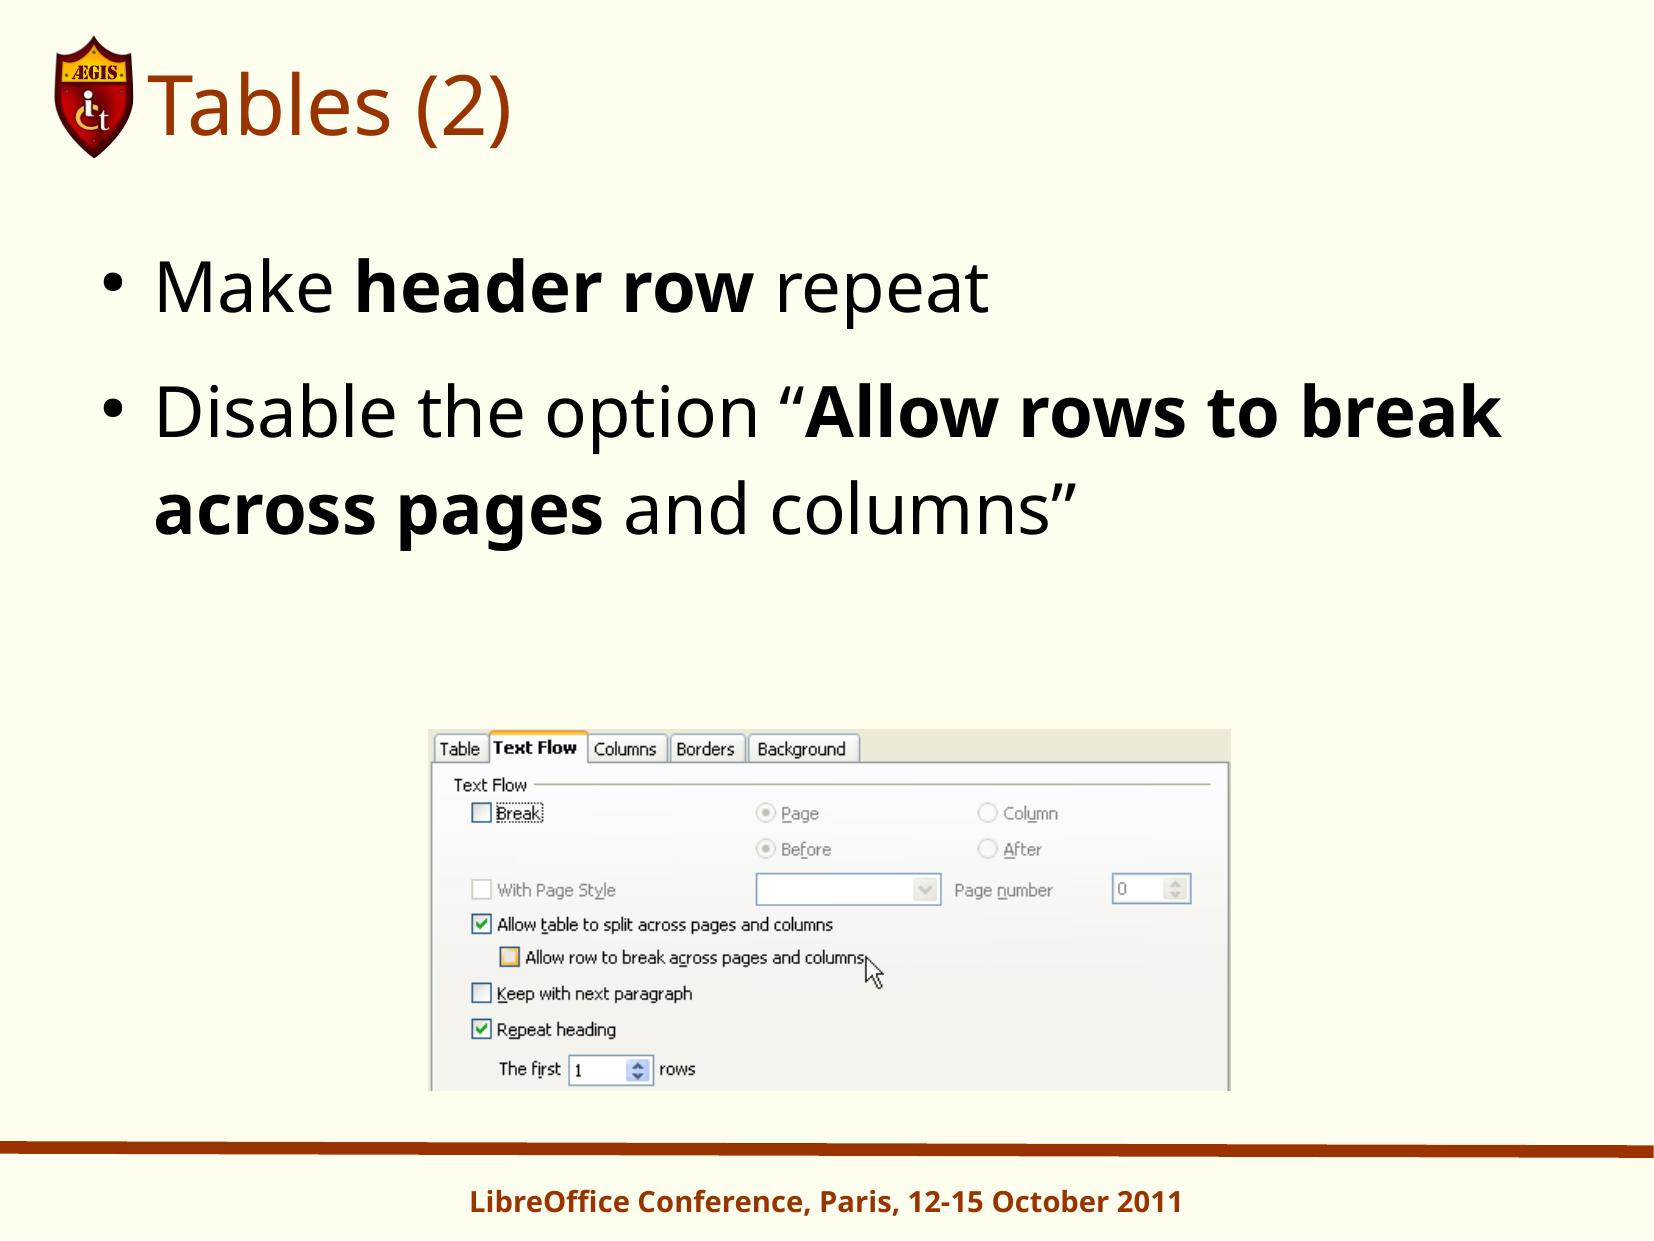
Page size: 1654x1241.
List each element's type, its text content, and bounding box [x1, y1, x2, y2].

list Make header row repeat Disable the option “Allow rows to break across pages and columns” [82, 236, 1595, 650]
picture [428, 729, 1231, 1091]
title Tables (2) [147, 29, 1625, 178]
picture [24, 24, 167, 167]
